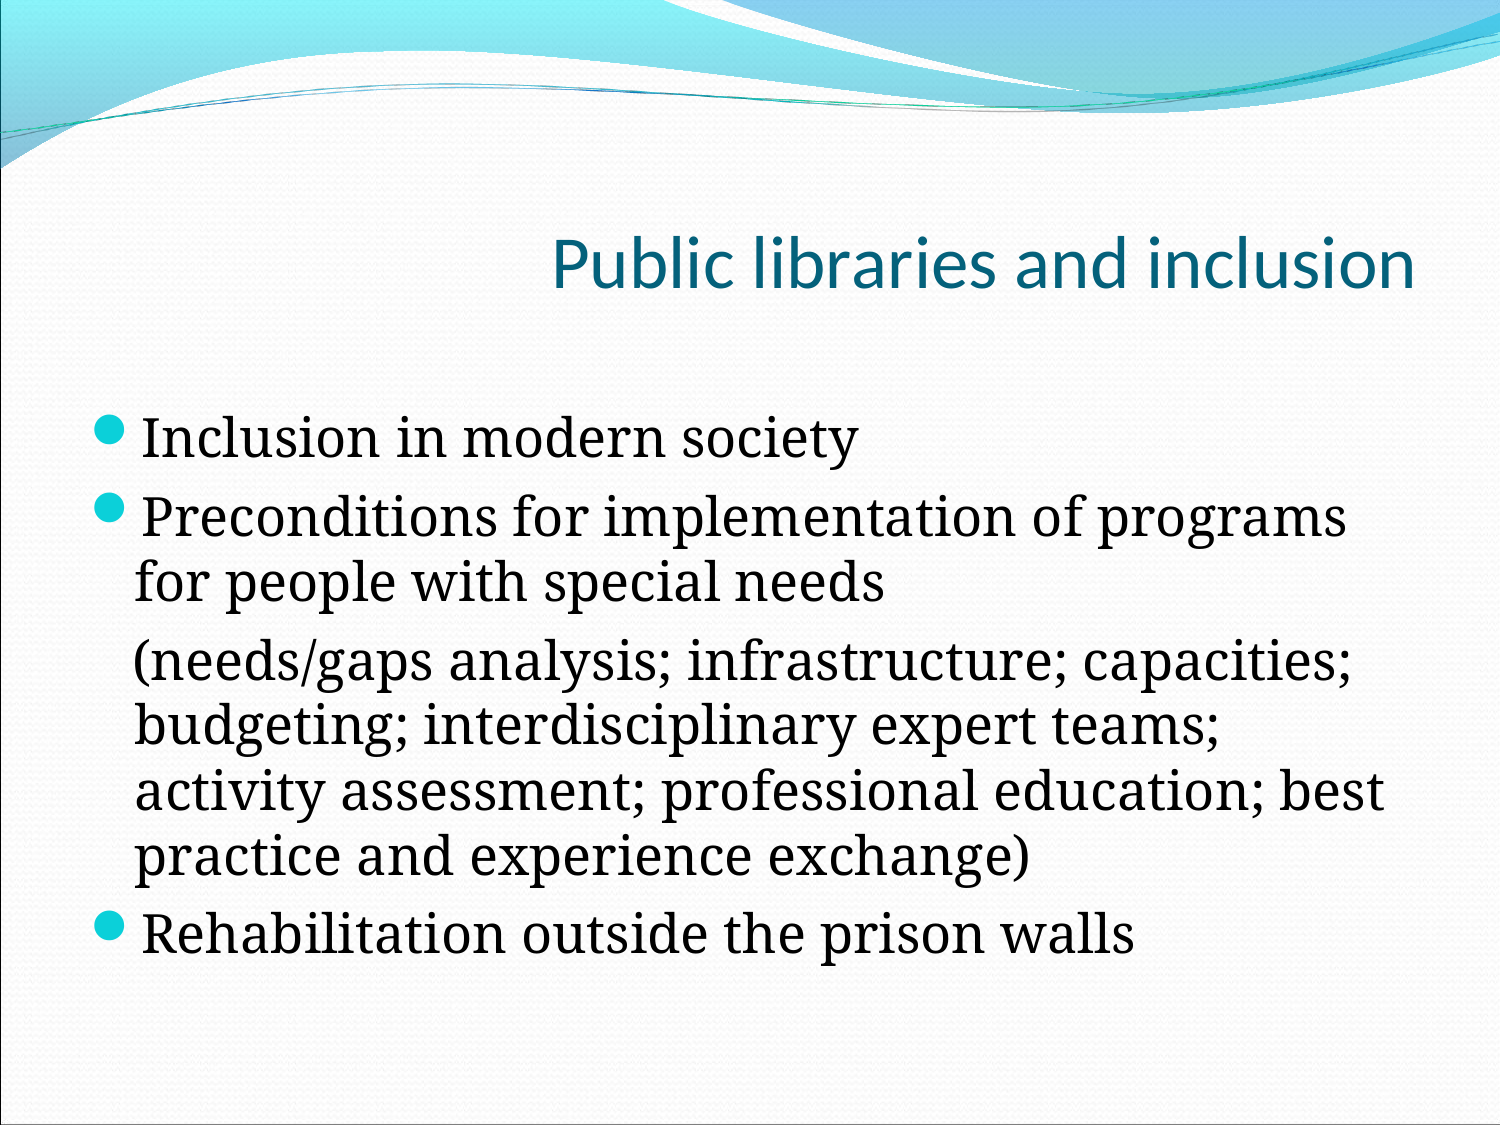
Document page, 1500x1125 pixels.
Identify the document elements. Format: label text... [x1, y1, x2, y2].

picture [0, 0, 1500, 1125]
title Public libraries and inclusion [75, 115, 1426, 304]
list Inclusion in modern society Preconditions for implementation of programs for people with special needs (needs/gaps analysis; infrastructure; capacities; budgeting; interdisciplinary expert teams; activity assessment; professional education; best practice and experience exchange) Rehabilitation outside the prison walls [75, 317, 1426, 1038]
